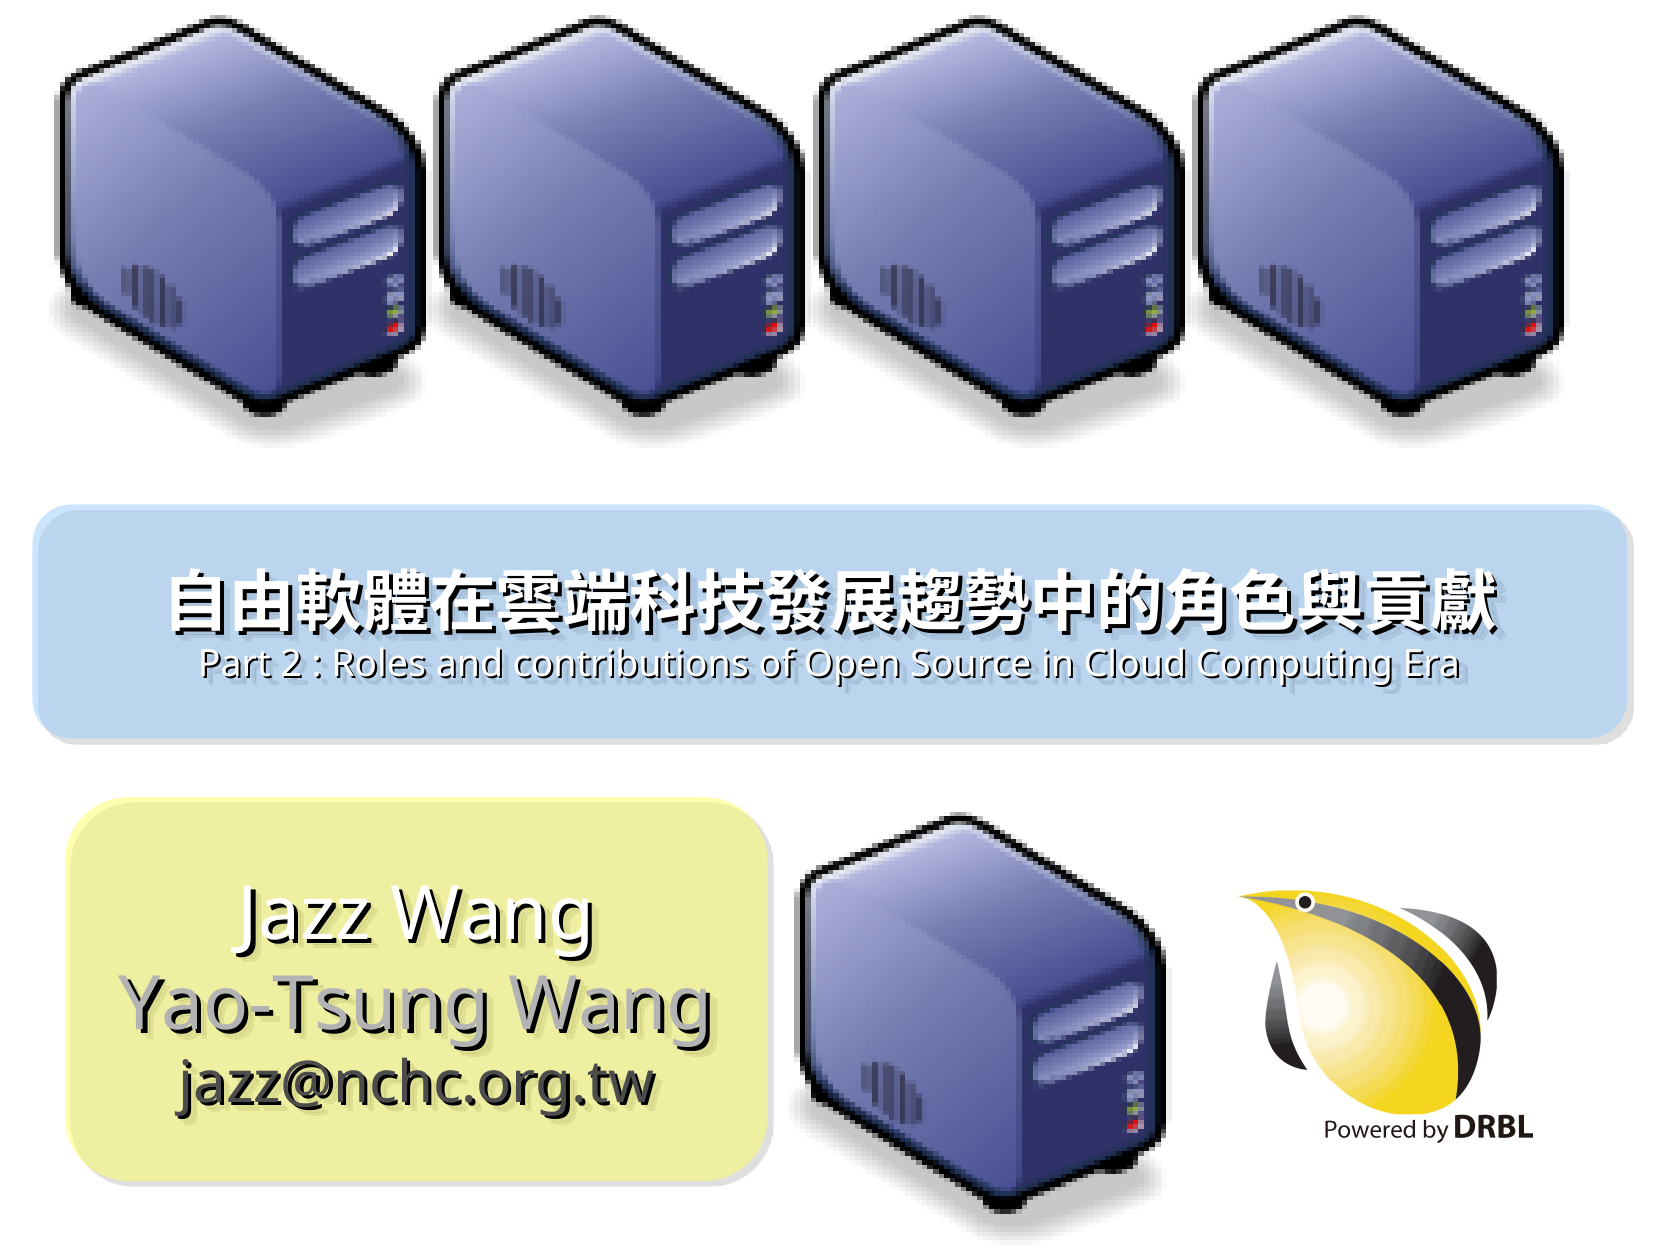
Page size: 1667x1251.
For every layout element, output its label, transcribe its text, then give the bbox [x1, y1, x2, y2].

picture [767, 800, 1211, 1249]
text_box Jazz Wang Yao-Tsung Wang jazz@nchc.org.tw [64, 797, 767, 1182]
picture [27, 2, 1609, 502]
text_box 自由軟體在雲端科技發展趨勢中的角色與貢獻 Part 2 : Roles and contributions of Open Source in Cloud Computing Era [32, 504, 1628, 739]
picture [1224, 874, 1548, 1152]
